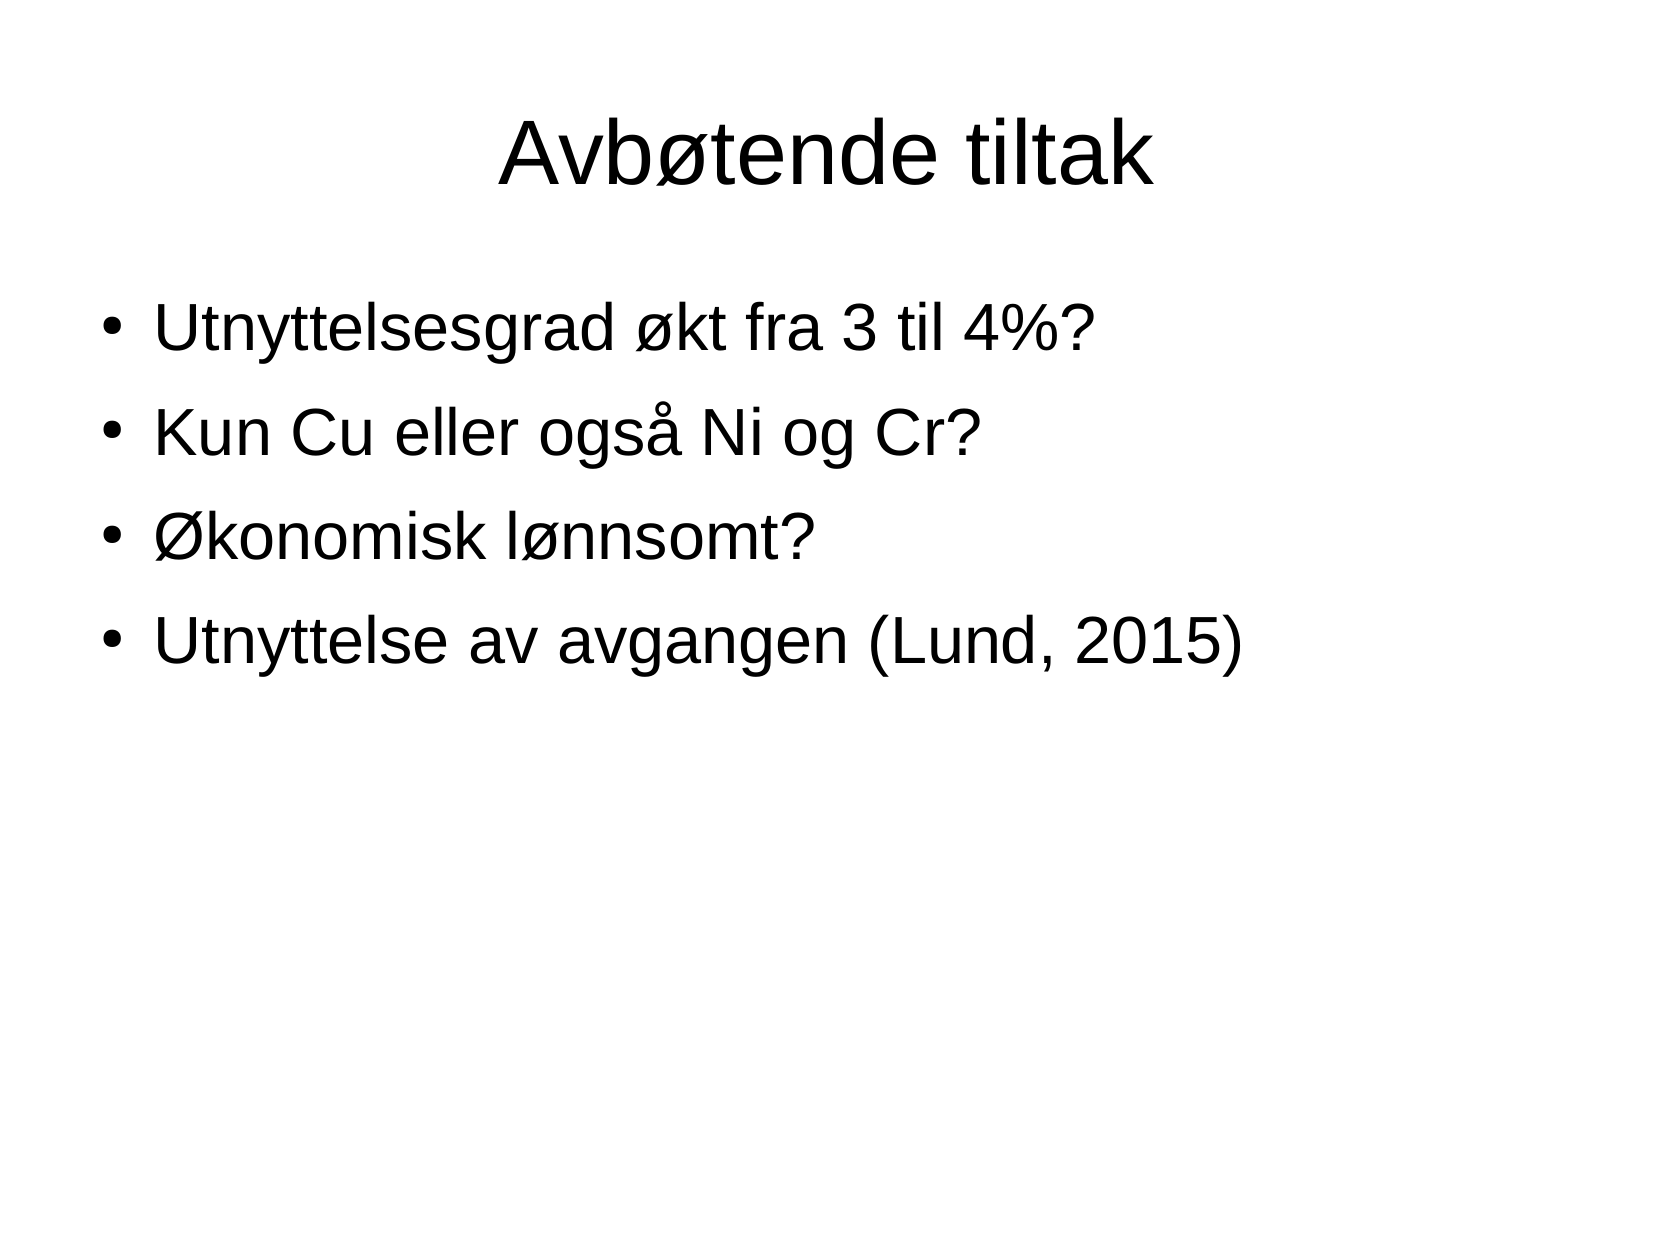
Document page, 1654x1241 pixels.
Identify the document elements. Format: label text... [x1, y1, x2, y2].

list Utnyttelsesgrad økt fra 3 til 4%? Kun Cu eller også Ni og Cr? Økonomisk lønnsomt? Utnyttelse av avgangen (Lund, 2015) [82, 290, 1571, 1010]
title Avbøtende tiltak [82, 49, 1571, 257]
